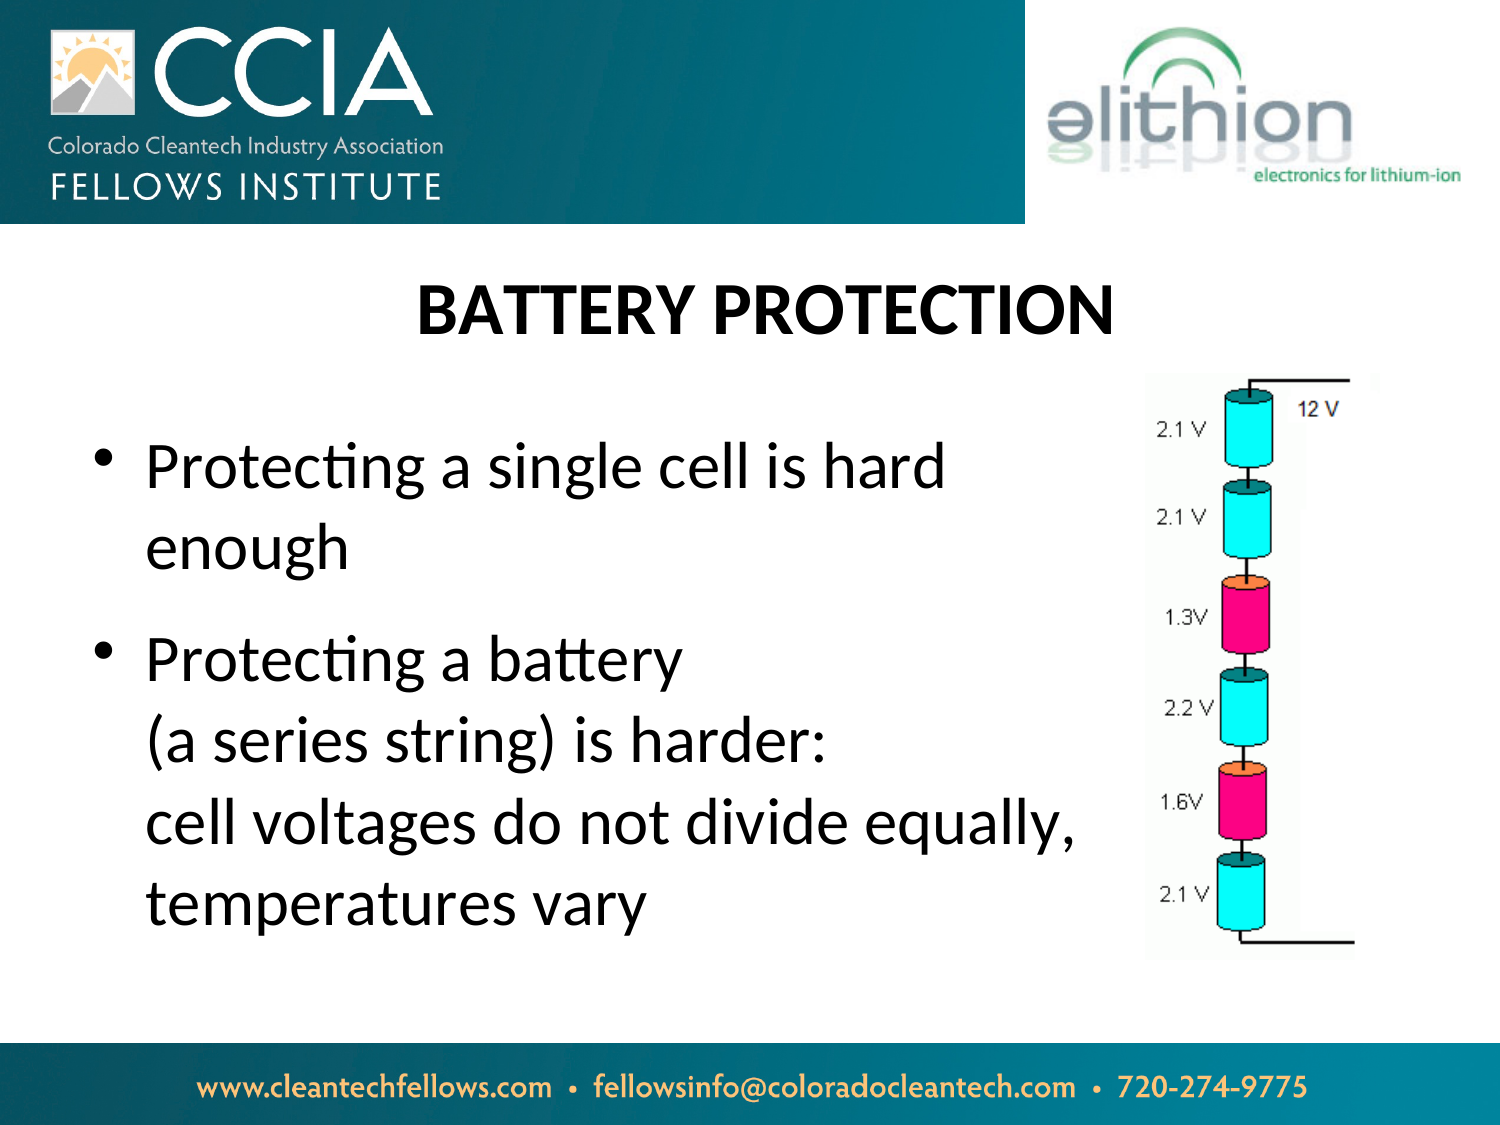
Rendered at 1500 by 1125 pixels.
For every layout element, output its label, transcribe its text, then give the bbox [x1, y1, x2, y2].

picture [1145, 373, 1380, 960]
text_box BATTERY PROTECTION [75, 257, 1441, 350]
picture [0, 0, 1500, 224]
picture [0, 1043, 1500, 1125]
text_box Protecting a single cell is hard enough Protecting a battery (a series string) is harder: cell voltages do not divide equally, temperatures vary [75, 420, 1110, 1021]
